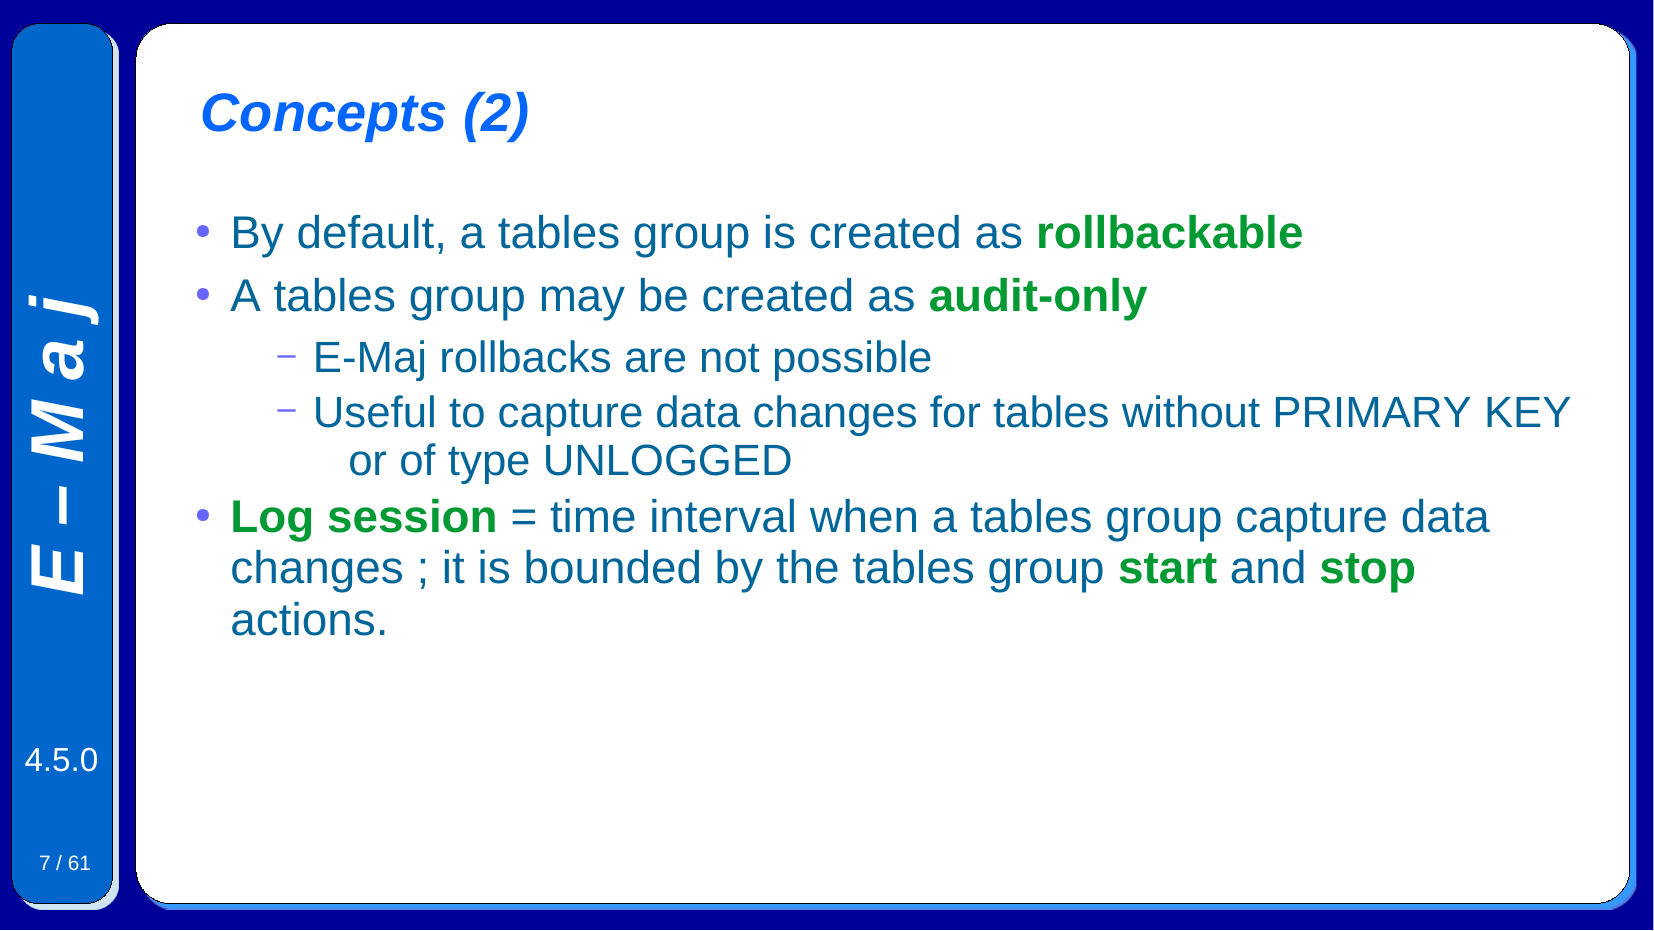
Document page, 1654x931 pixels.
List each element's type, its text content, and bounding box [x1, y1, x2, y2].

title Concepts (2) [200, 34, 1575, 191]
list By default, a tables group is created as rollbackable A tables group may be created as audit-only E-Maj rollbacks are not possible Useful to capture data changes for tables without PRIMARY KEY or of type UNLOGGED Log session = time interval when a tables group capture data changes ; it is bounded by the tables group start and stop actions. [177, 206, 1587, 827]
